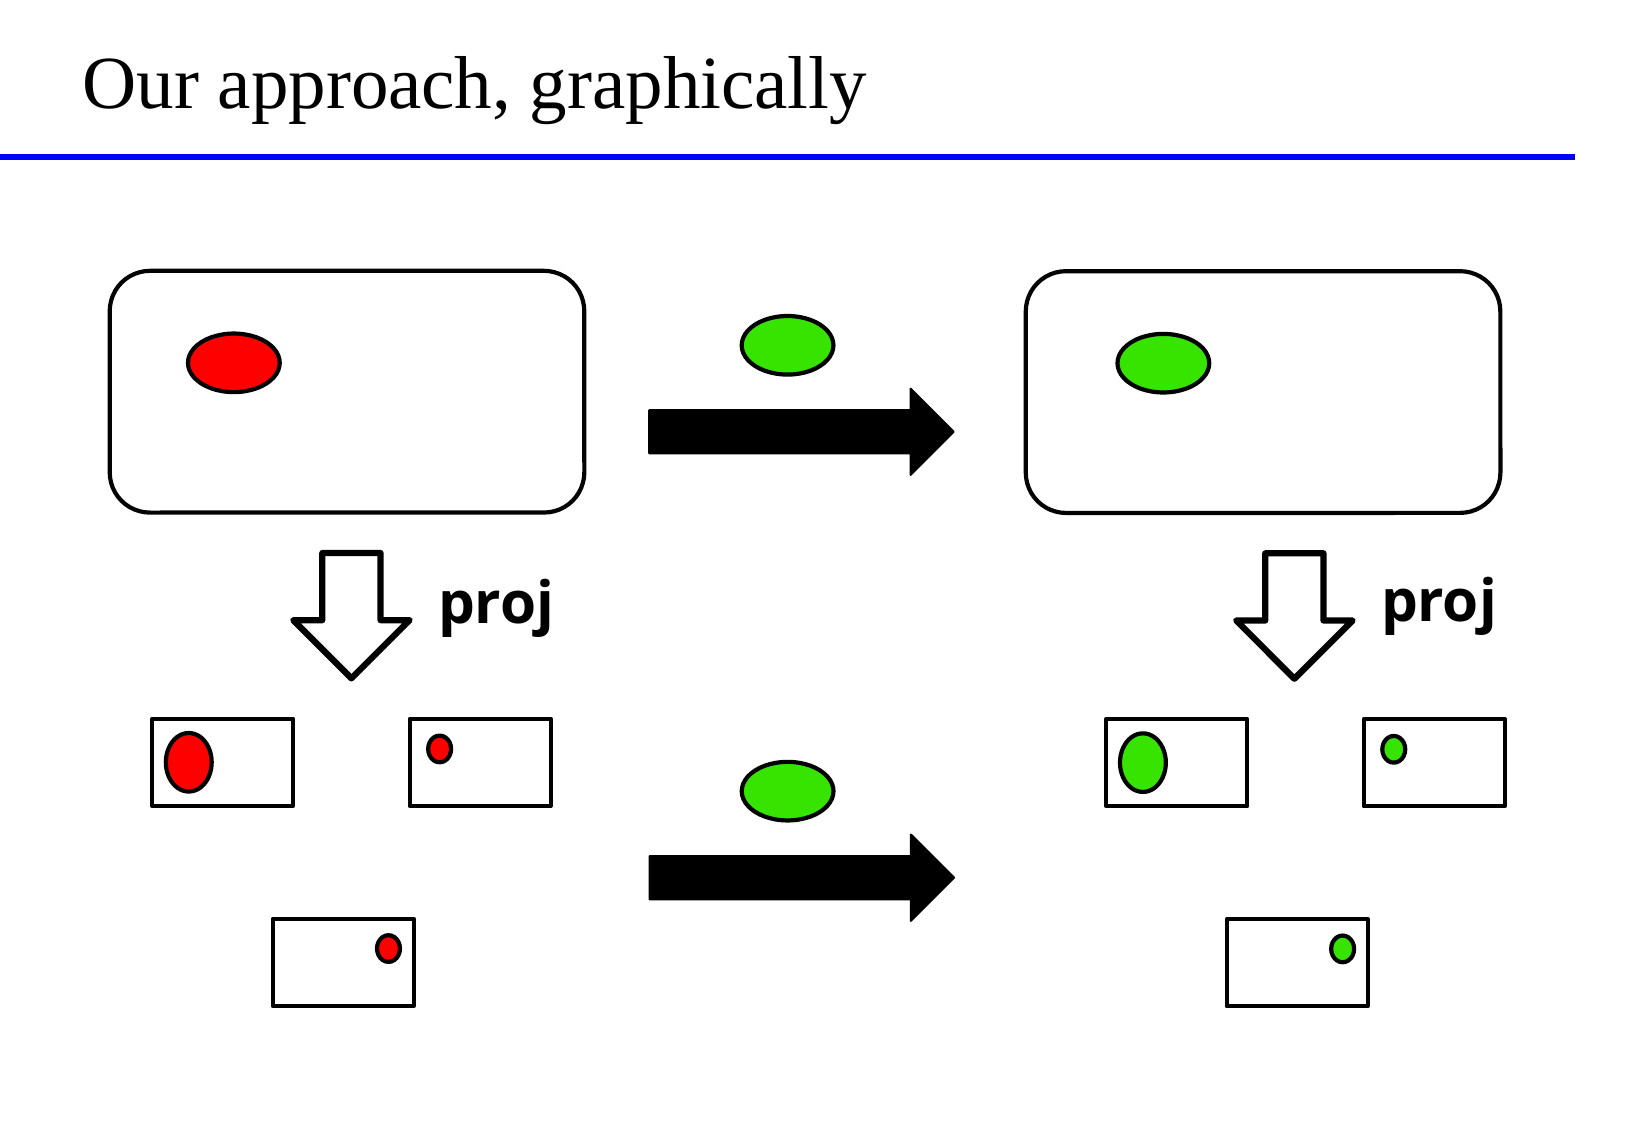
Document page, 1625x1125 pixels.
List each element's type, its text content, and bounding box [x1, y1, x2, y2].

text_box [649, 834, 955, 921]
text_box [165, 732, 212, 792]
text_box [741, 761, 834, 821]
text_box [428, 735, 452, 763]
text_box [649, 388, 954, 475]
list [67, 198, 1546, 1061]
text_box [377, 935, 400, 962]
text_box [1117, 333, 1210, 393]
title Our approach, graphically [67, 27, 1544, 131]
text_box [1331, 935, 1355, 963]
text_box [1119, 733, 1166, 792]
text_box [1382, 735, 1406, 763]
text_box proj [423, 557, 569, 643]
text_box [187, 333, 280, 393]
text_box proj [1366, 555, 1512, 641]
text_box [741, 316, 834, 375]
